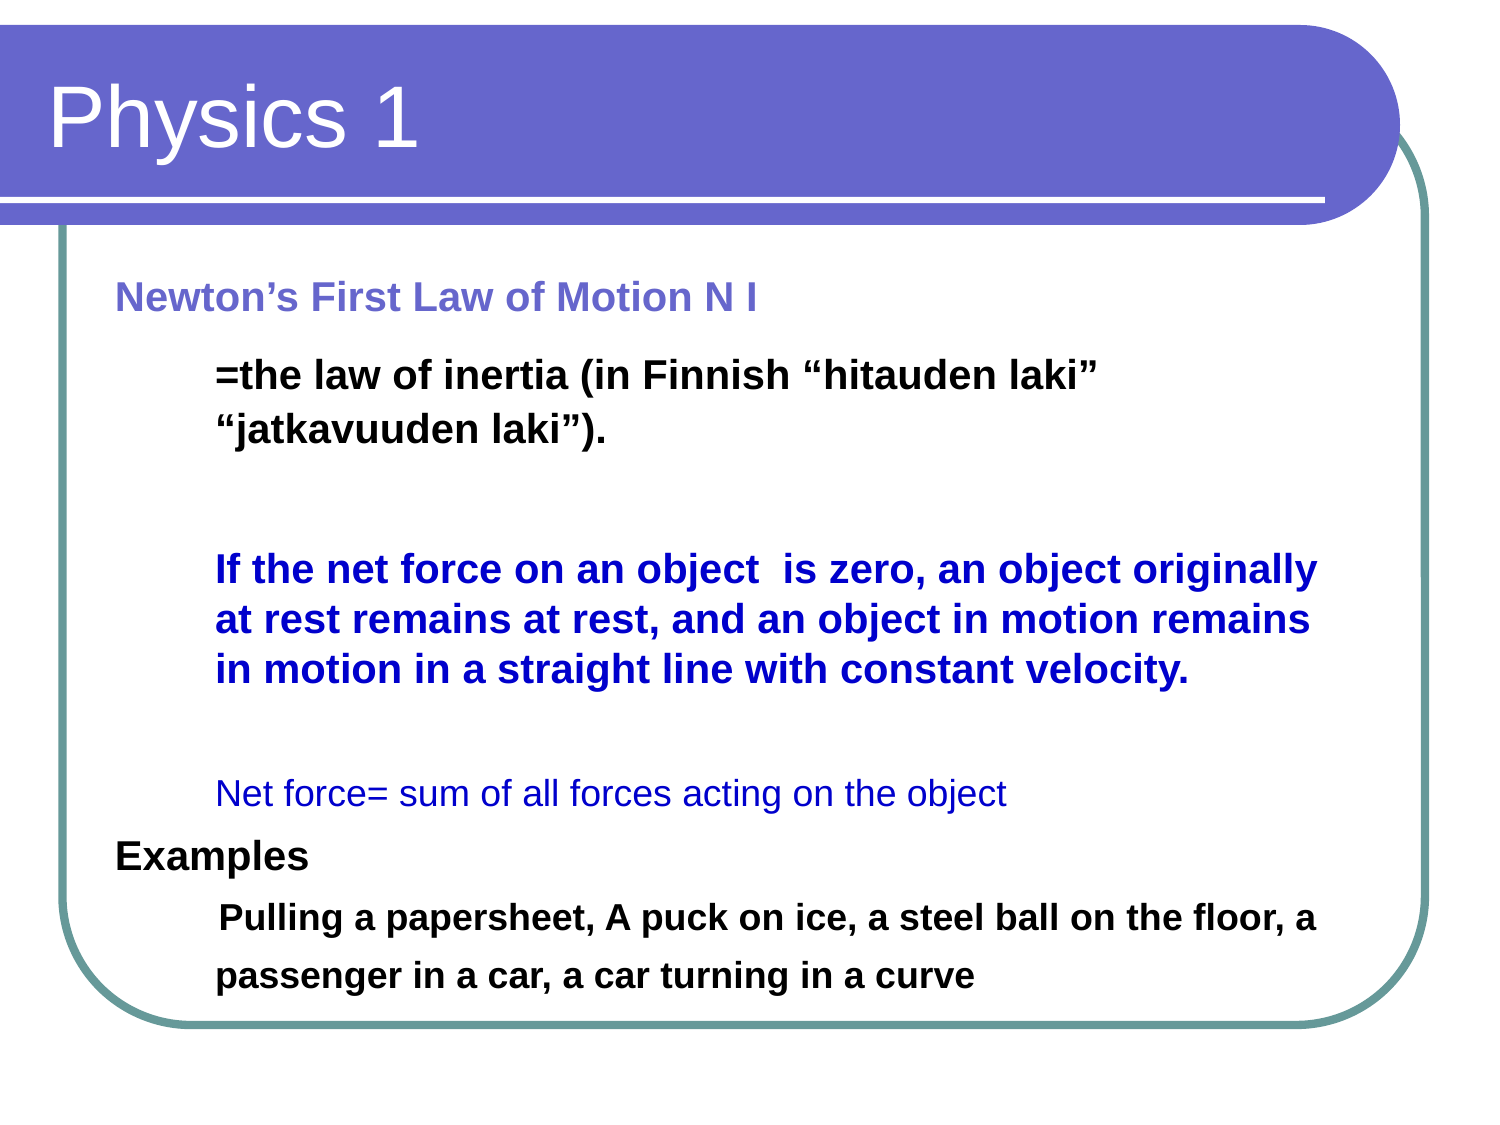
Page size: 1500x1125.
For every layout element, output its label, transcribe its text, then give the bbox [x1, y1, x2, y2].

title Physics 1 [32, 37, 1347, 188]
list Newton’s First Law of Motion N I =the law of inertia (in Finnish “hitauden laki” “jatkavuuden laki”). If the net force on an object is zero, an object originally at rest remains at rest, and an object in motion remains in motion in a straight line with constant velocity. Net force= sum of all forces acting on the object Examples Pulling a papersheet, A puck on ice, a steel ball on the floor, a passenger in a car, a car turning in a curve [99, 262, 1341, 1012]
